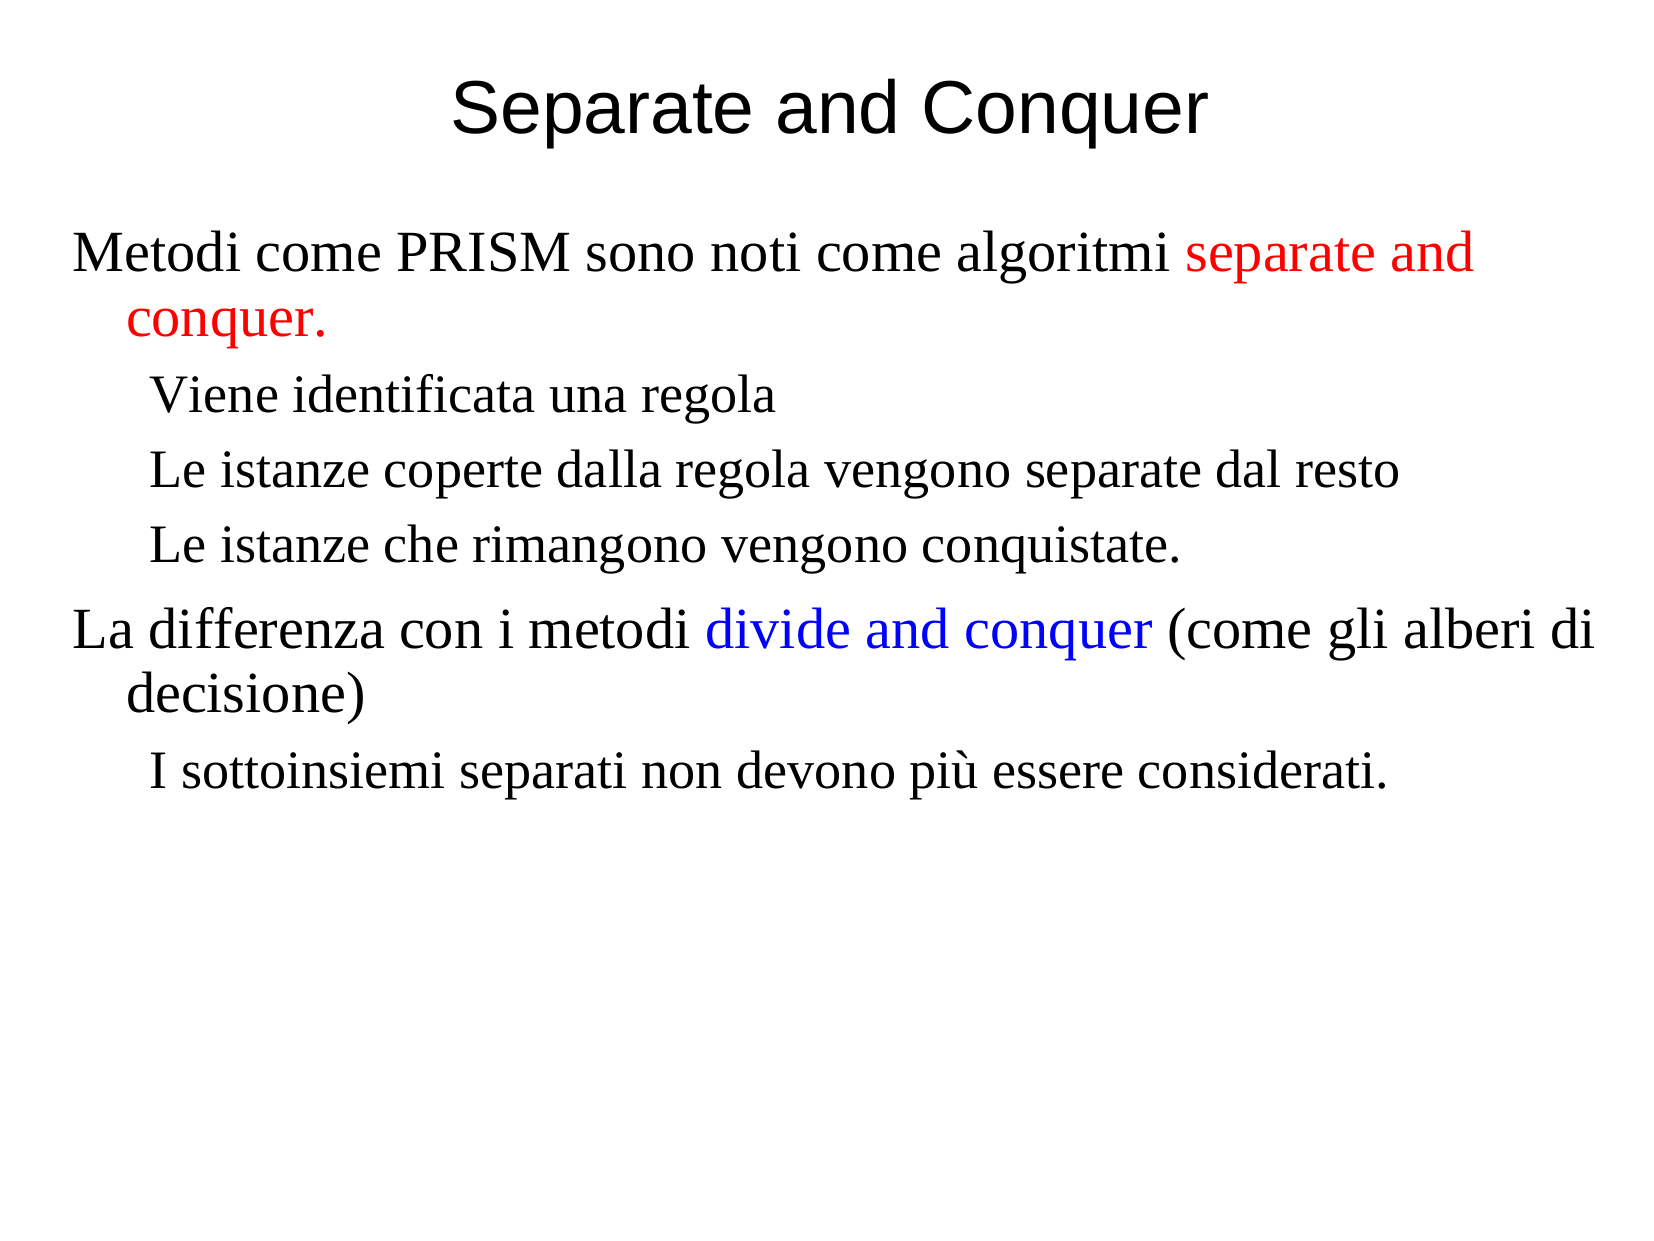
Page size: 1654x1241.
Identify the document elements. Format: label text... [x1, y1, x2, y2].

list Metodi come PRISM sono noti come algoritmi separate and conquer. Viene identificata una regola Le istanze coperte dalla regola vengono separate dal resto Le istanze che rimangono vengono conquistate. La differenza con i metodi divide and conquer (come gli alberi di decisione) I sottoinsiemi separati non devono più essere considerati. [55, 219, 1605, 1179]
title Separate and Conquer [52, 42, 1608, 173]
